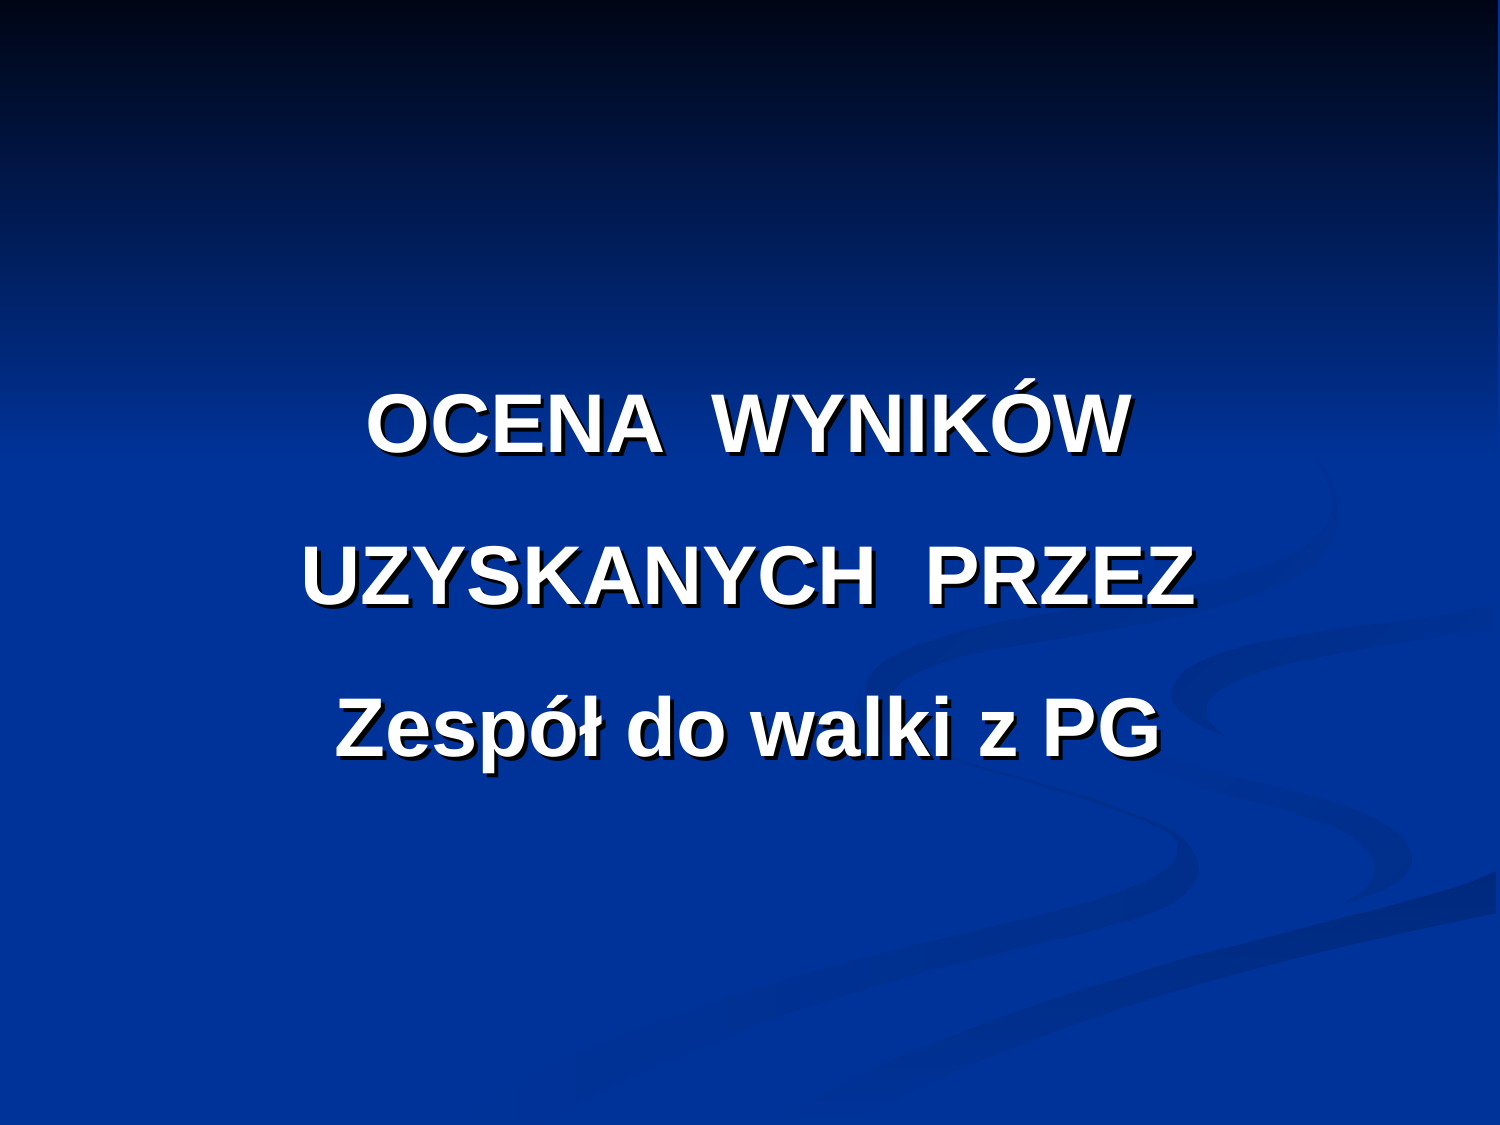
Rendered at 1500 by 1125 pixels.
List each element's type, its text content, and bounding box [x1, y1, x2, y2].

list [74, 262, 1423, 1004]
title OCENA WYNIKÓW UZYSKANYCH PRZEZ Zespół do walki z PG [74, 0, 1423, 262]
